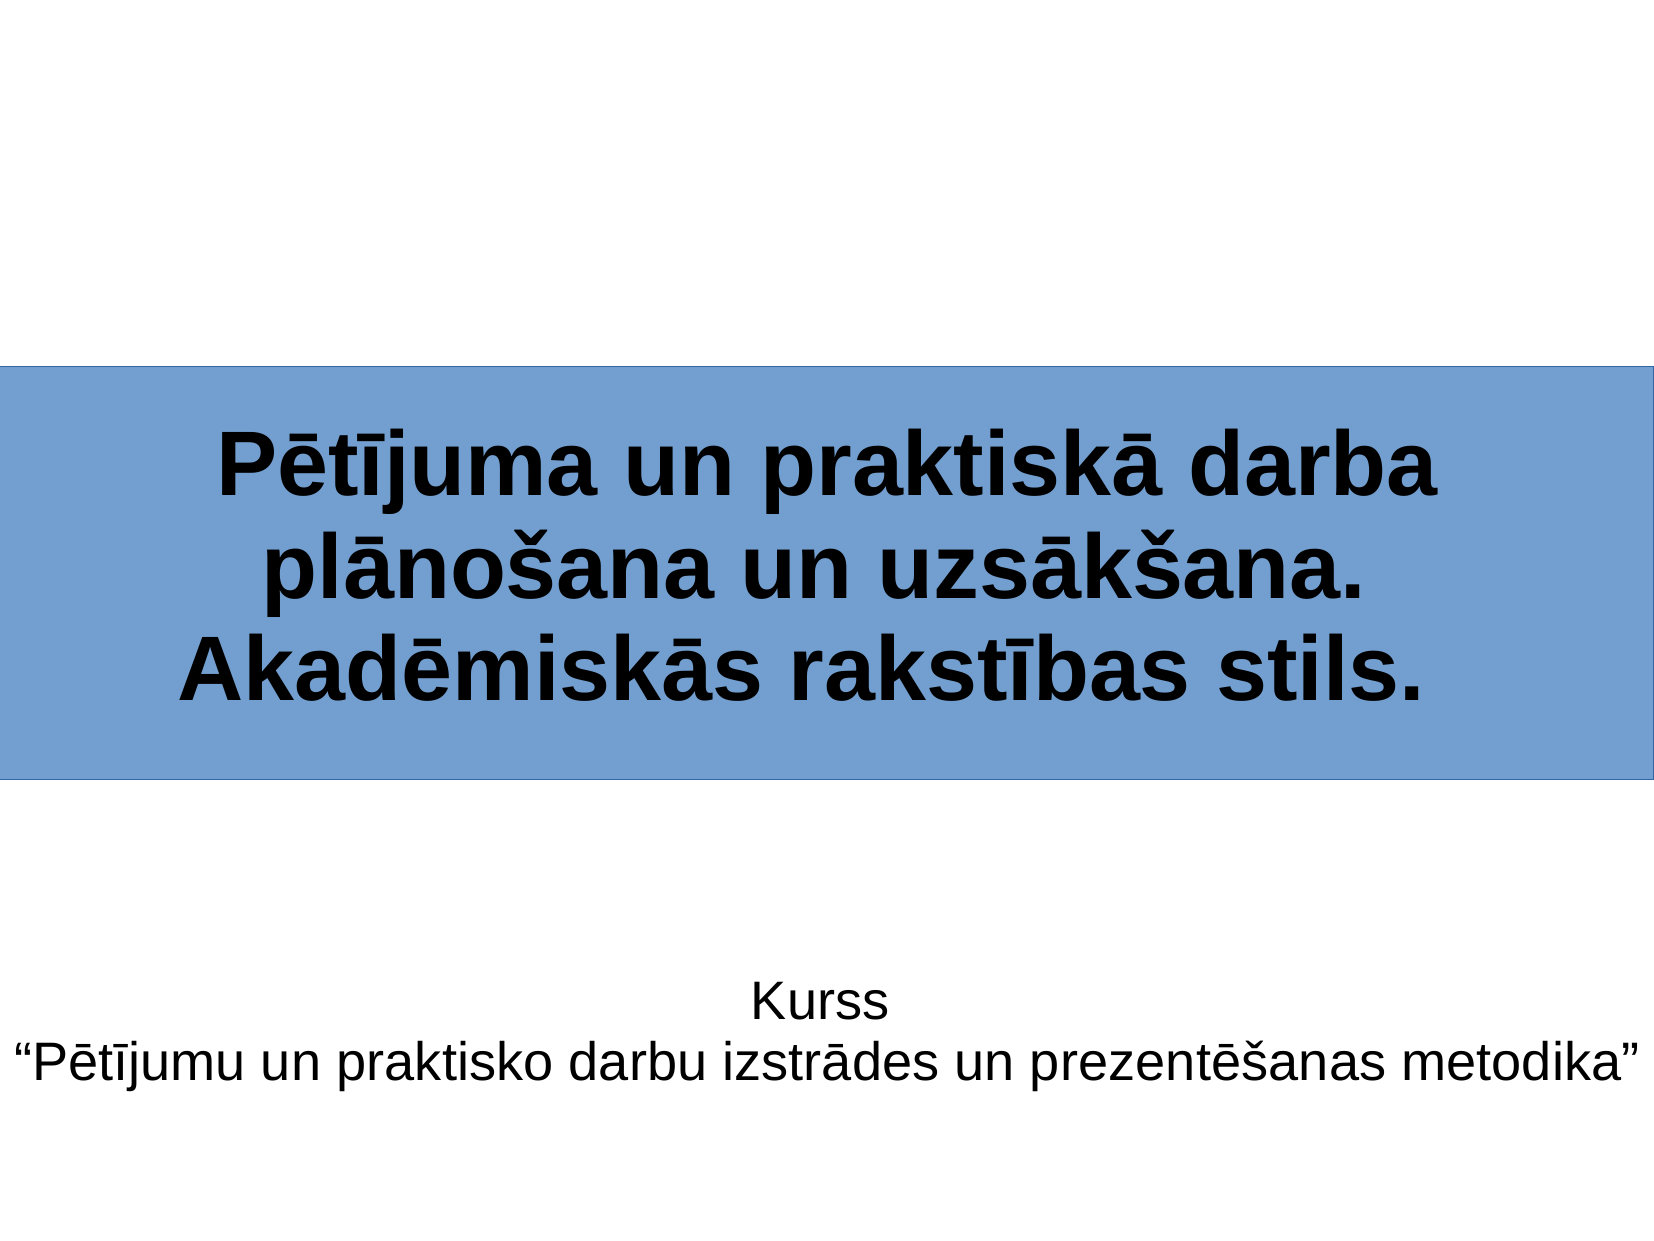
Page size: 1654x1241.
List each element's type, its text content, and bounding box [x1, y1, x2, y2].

text_box Kurss “Pētījumu un praktisko darbu izstrādes un prezentēšanas metodika” [0, 928, 1654, 1134]
title Pētījuma un praktiskā darba plānošana un uzsākšana. Akadēmiskās rakstības stils. [70, 412, 1559, 721]
text_box [0, 366, 1654, 780]
